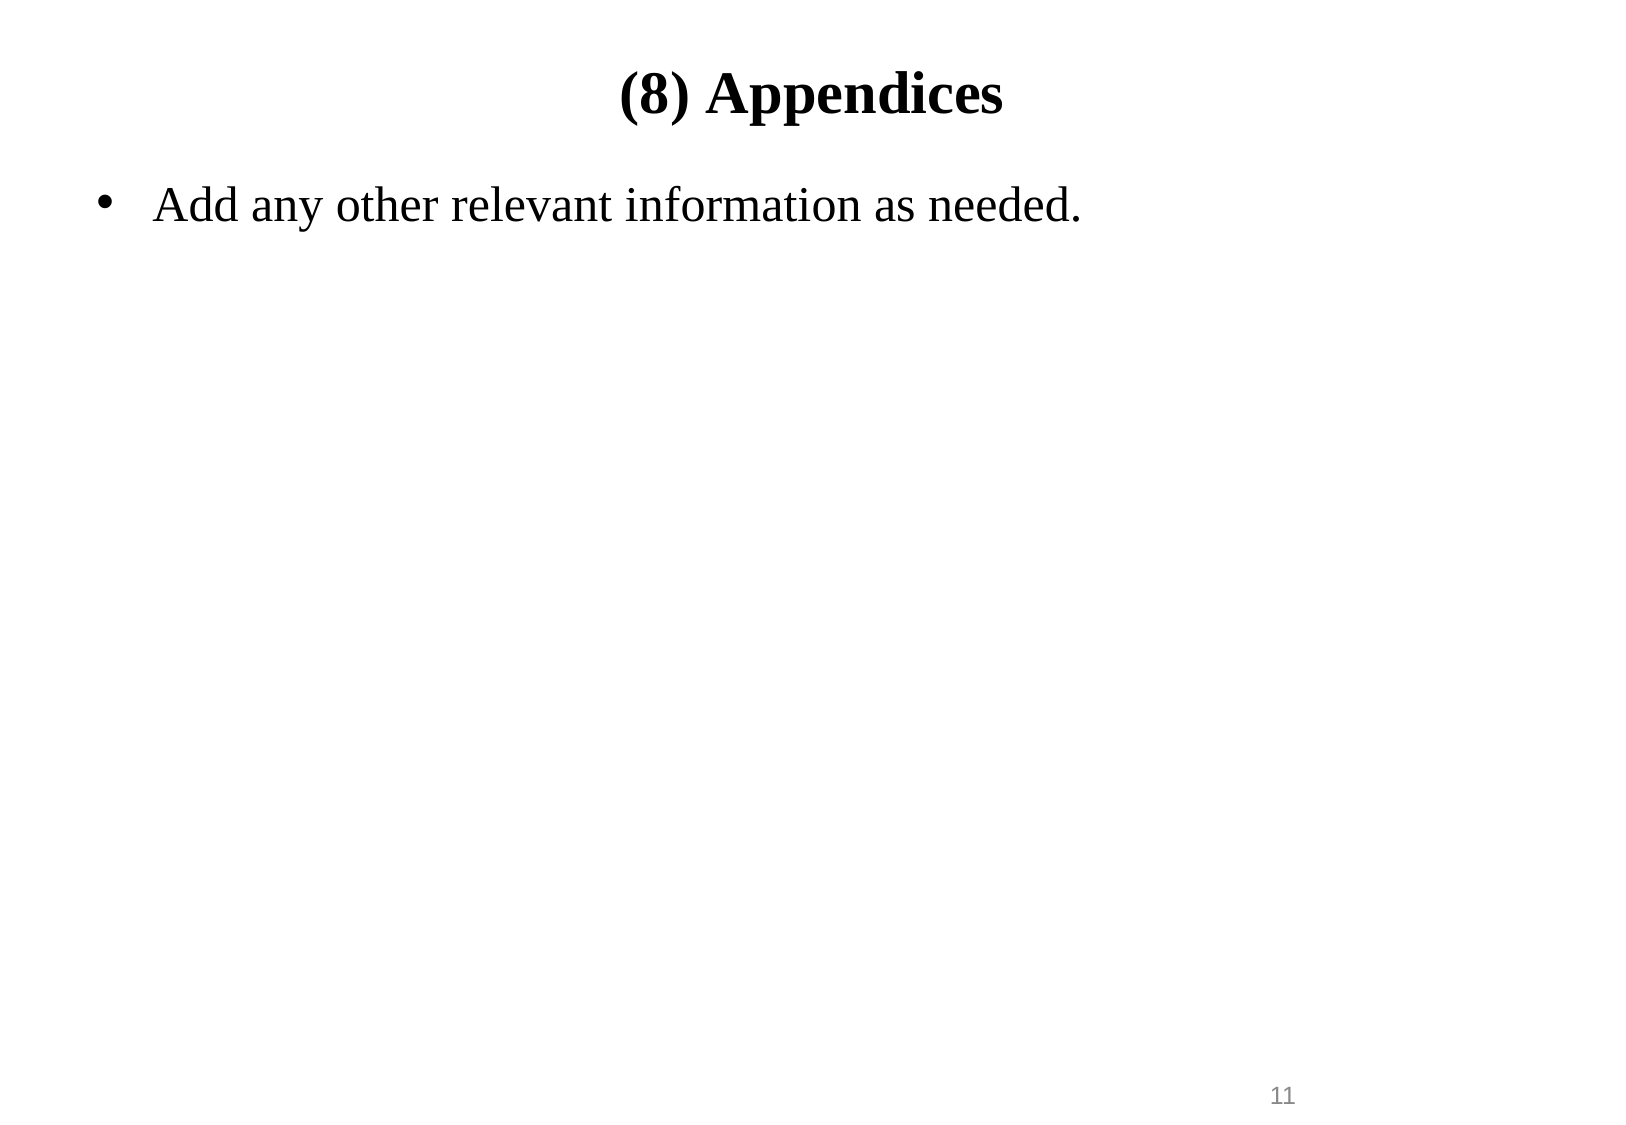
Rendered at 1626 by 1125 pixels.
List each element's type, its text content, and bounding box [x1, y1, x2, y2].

title (8) Appendices [81, 45, 1544, 161]
text_box 10 [1254, 1064, 1621, 1125]
list Add any other relevant information as needed. [81, 182, 1544, 1043]
